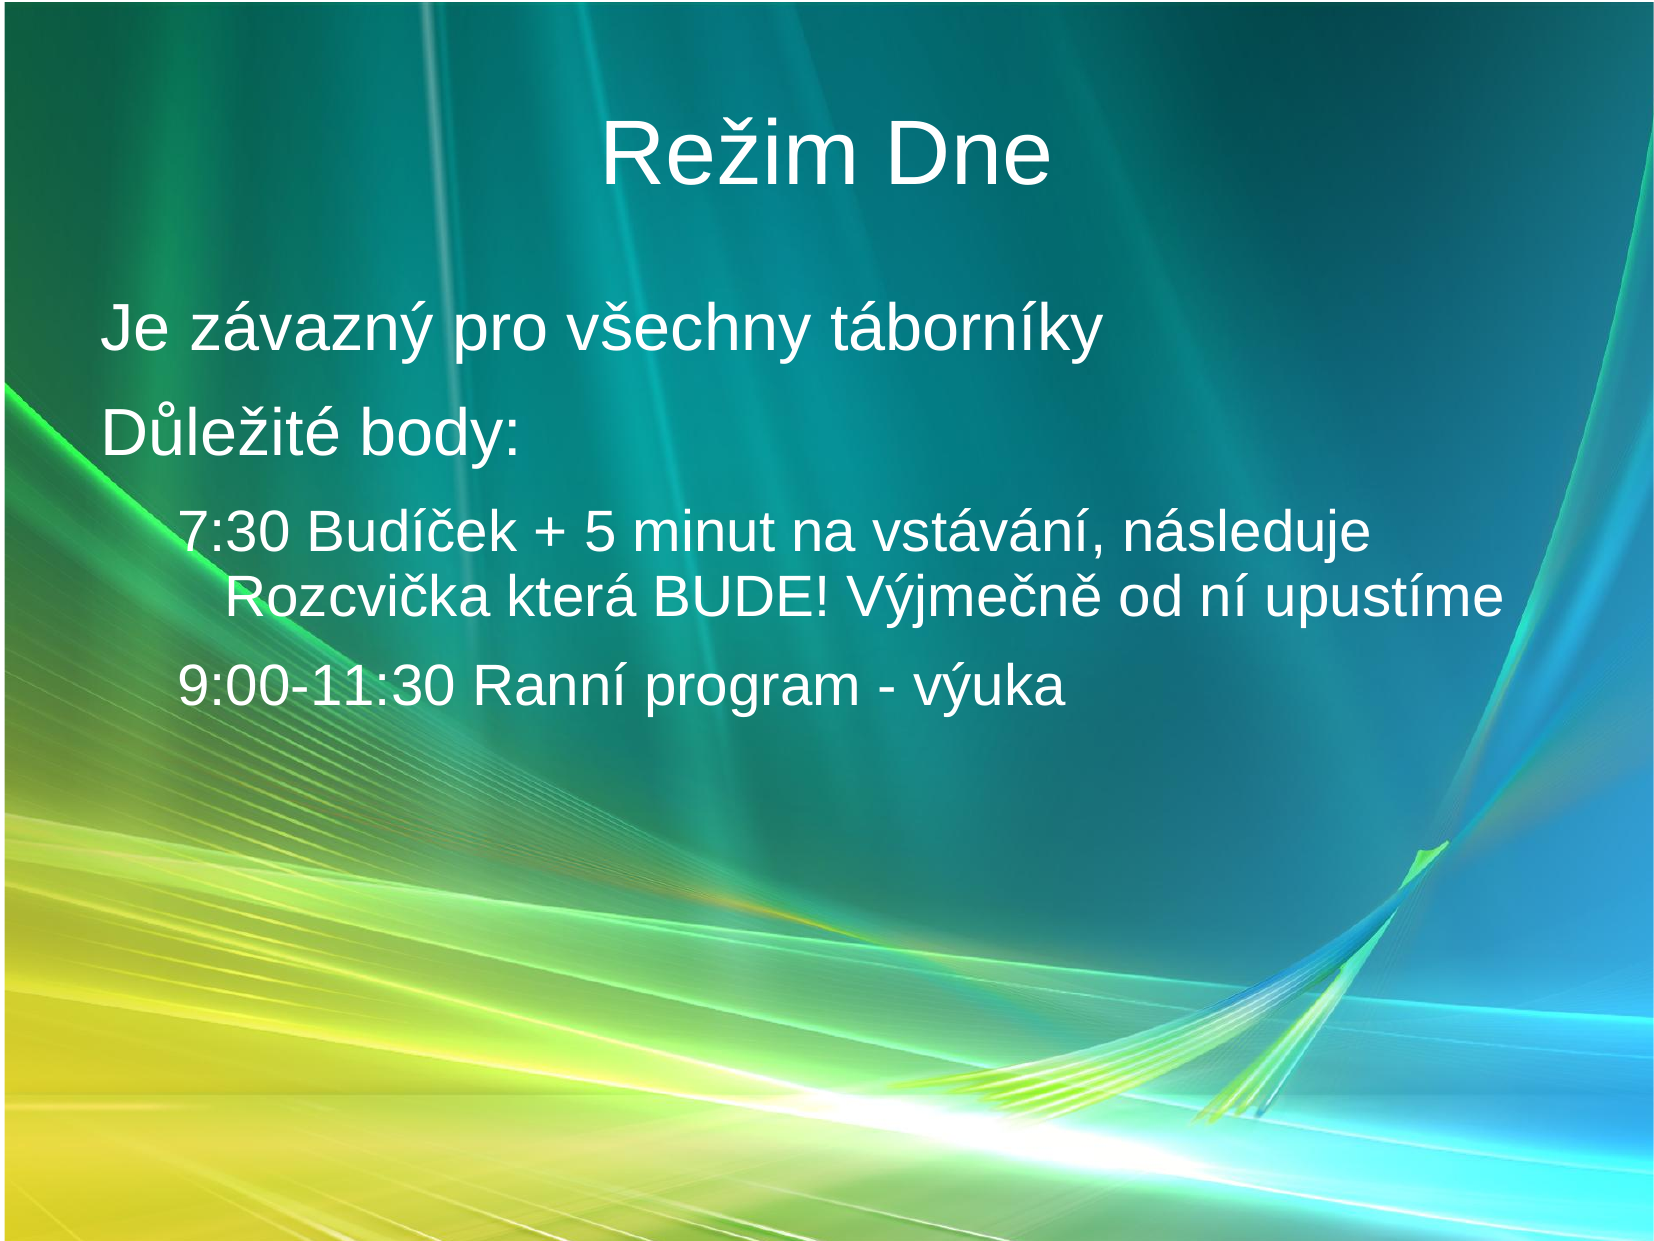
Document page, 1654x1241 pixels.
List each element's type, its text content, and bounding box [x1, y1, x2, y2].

picture [4, 2, 1654, 1241]
list Je závazný pro všechny táborníky Důležité body: 7:30 Budíček + 5 minut na vstávání, následuje Rozcvička která BUDE! Výjmečně od ní upustíme 9:00-11:30 Ranní program - výuka [82, 290, 1571, 1109]
title Režim Dne [82, 49, 1571, 257]
